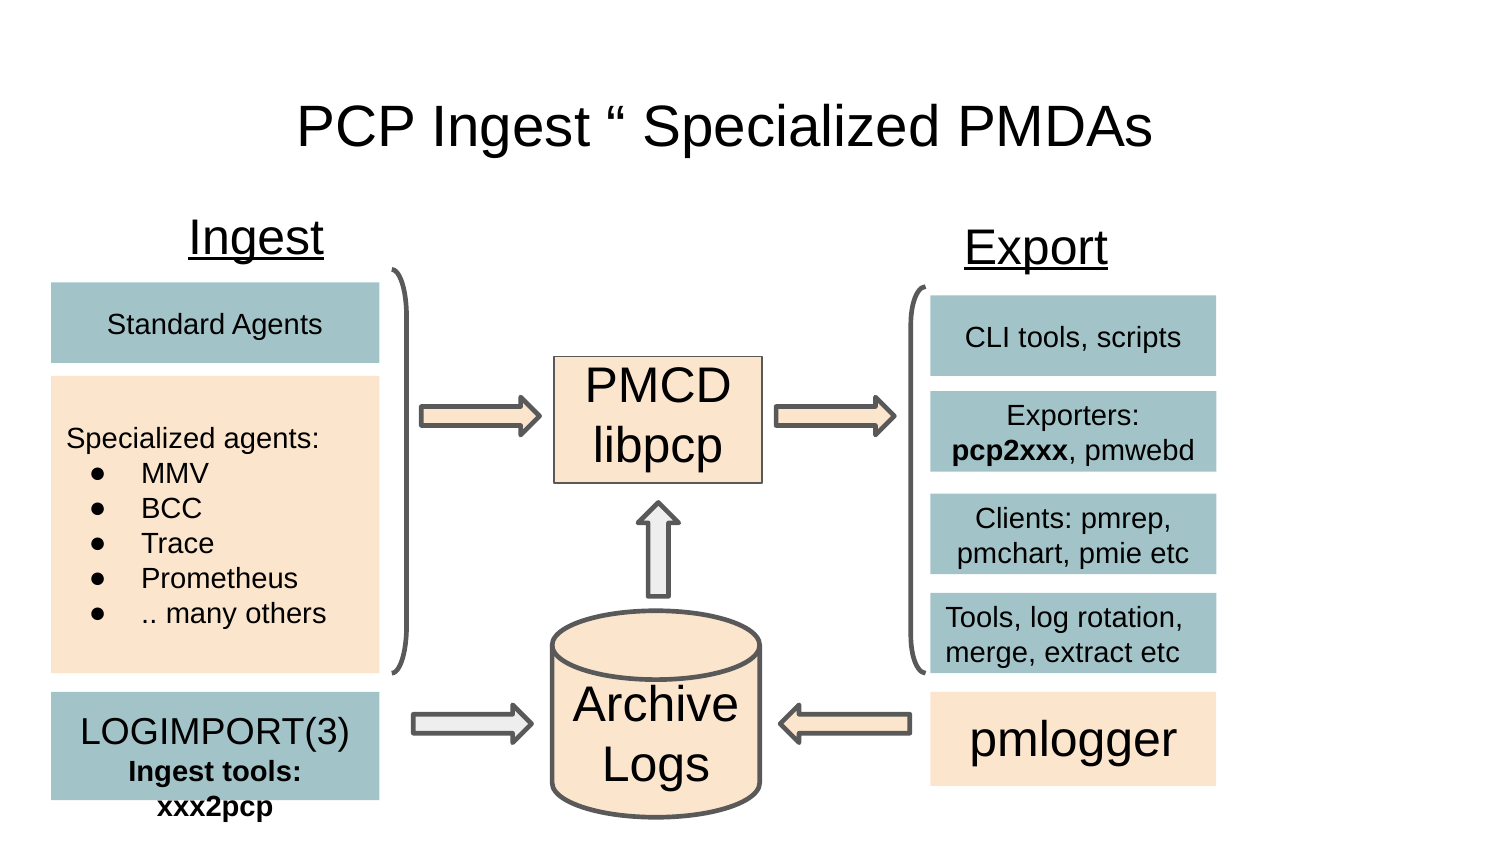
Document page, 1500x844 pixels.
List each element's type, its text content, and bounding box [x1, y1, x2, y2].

text_box Specialized agents: MMV BCC Trace Prometheus .. many others [51, 375, 380, 674]
text_box Tools, log rotation, merge, extract etc [930, 592, 1217, 674]
text_box Export [945, 199, 1128, 280]
text_box Clients: pmrep, pmchart, pmie etc [930, 493, 1217, 575]
list [35, 153, 1480, 844]
text_box pmlogger [930, 691, 1217, 786]
text_box Exporters: pcp2xxx, pmwebd [930, 391, 1217, 472]
text_box CLI tools, scripts [930, 295, 1217, 376]
text_box [421, 397, 540, 436]
text_box [776, 397, 895, 436]
text_box LOGIMPORT(3) Ingest tools: xxx2pcp [51, 691, 380, 801]
title PCP Ingest “ Specialized PMDAs [51, 72, 1449, 153]
text_box Standard Agents [51, 282, 380, 363]
text_box [780, 704, 910, 743]
text_box PMCD libpcp [554, 356, 762, 483]
text_box [637, 502, 679, 597]
text_box Ingest [165, 189, 348, 270]
text_box [413, 704, 532, 743]
text_box Archive Logs [552, 610, 760, 818]
